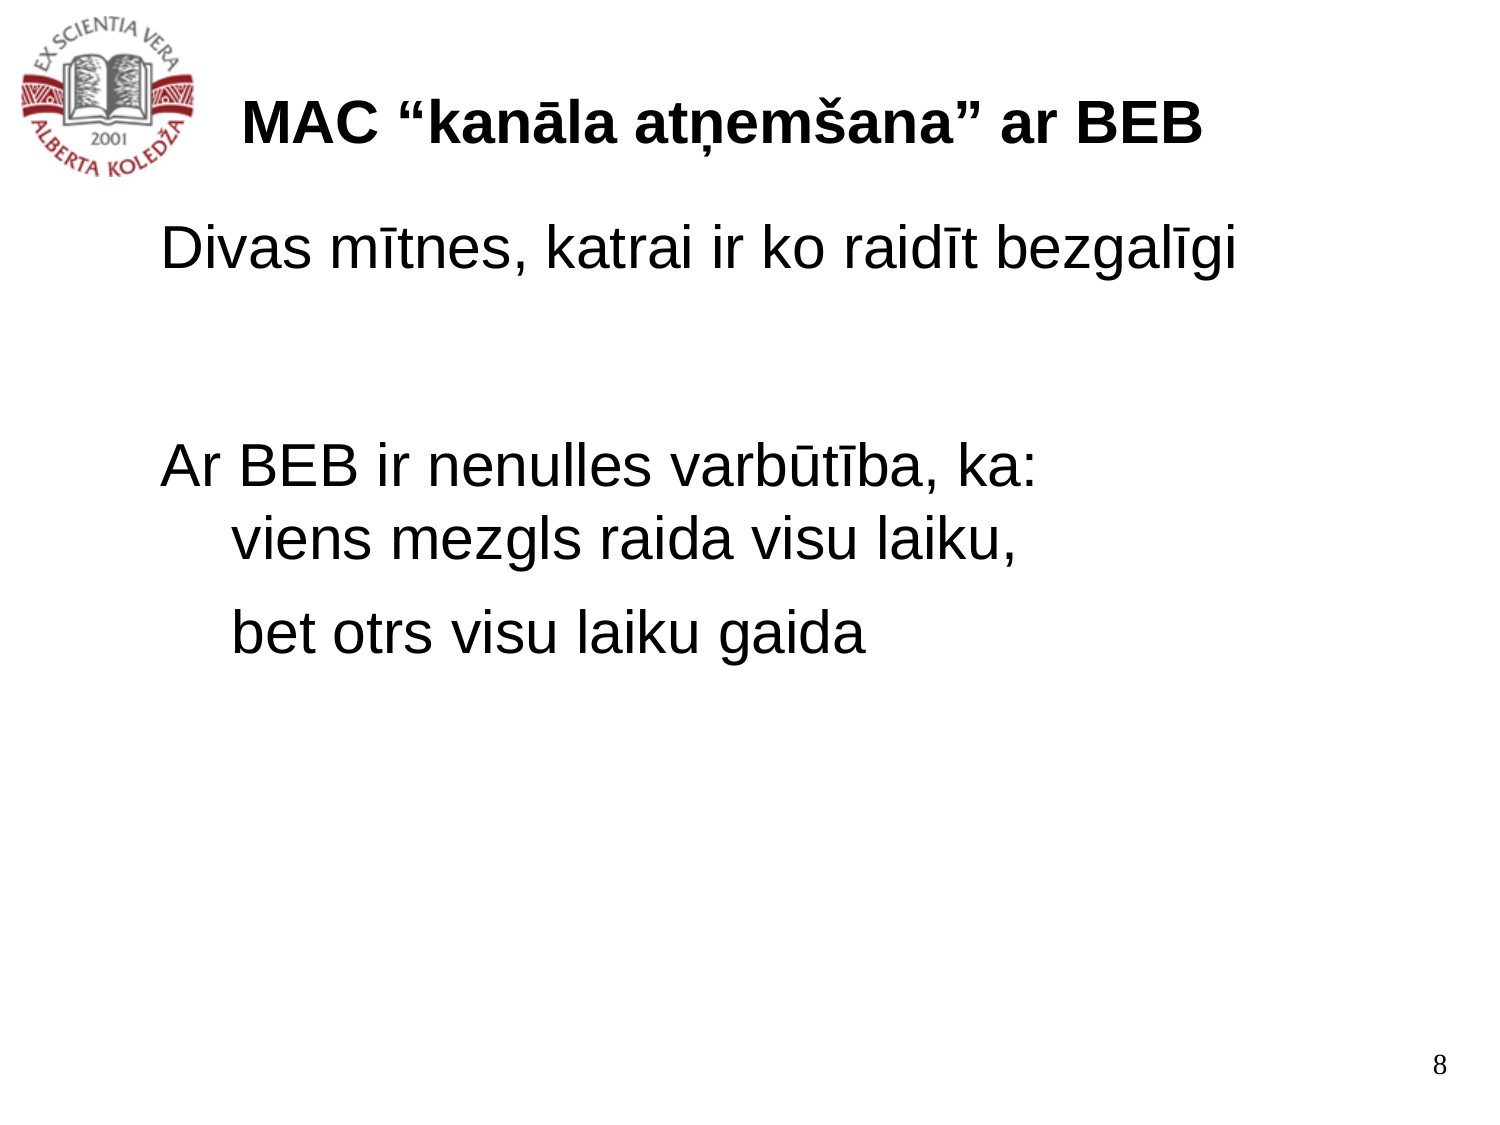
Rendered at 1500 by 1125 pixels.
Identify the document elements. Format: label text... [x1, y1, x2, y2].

title MAC “kanāla atņemšana” ar BEB [50, 62, 1374, 175]
list Divas mītnes, katrai ir ko raidīt bezgalīgi Ar BEB ir nenulles varbūtība, ka: viens mezgls raida visu laiku, bet otrs visu laiku gaida [74, 200, 1463, 1101]
text_box <skaitlis> [1312, 1037, 1463, 1101]
picture [21, 16, 194, 177]
